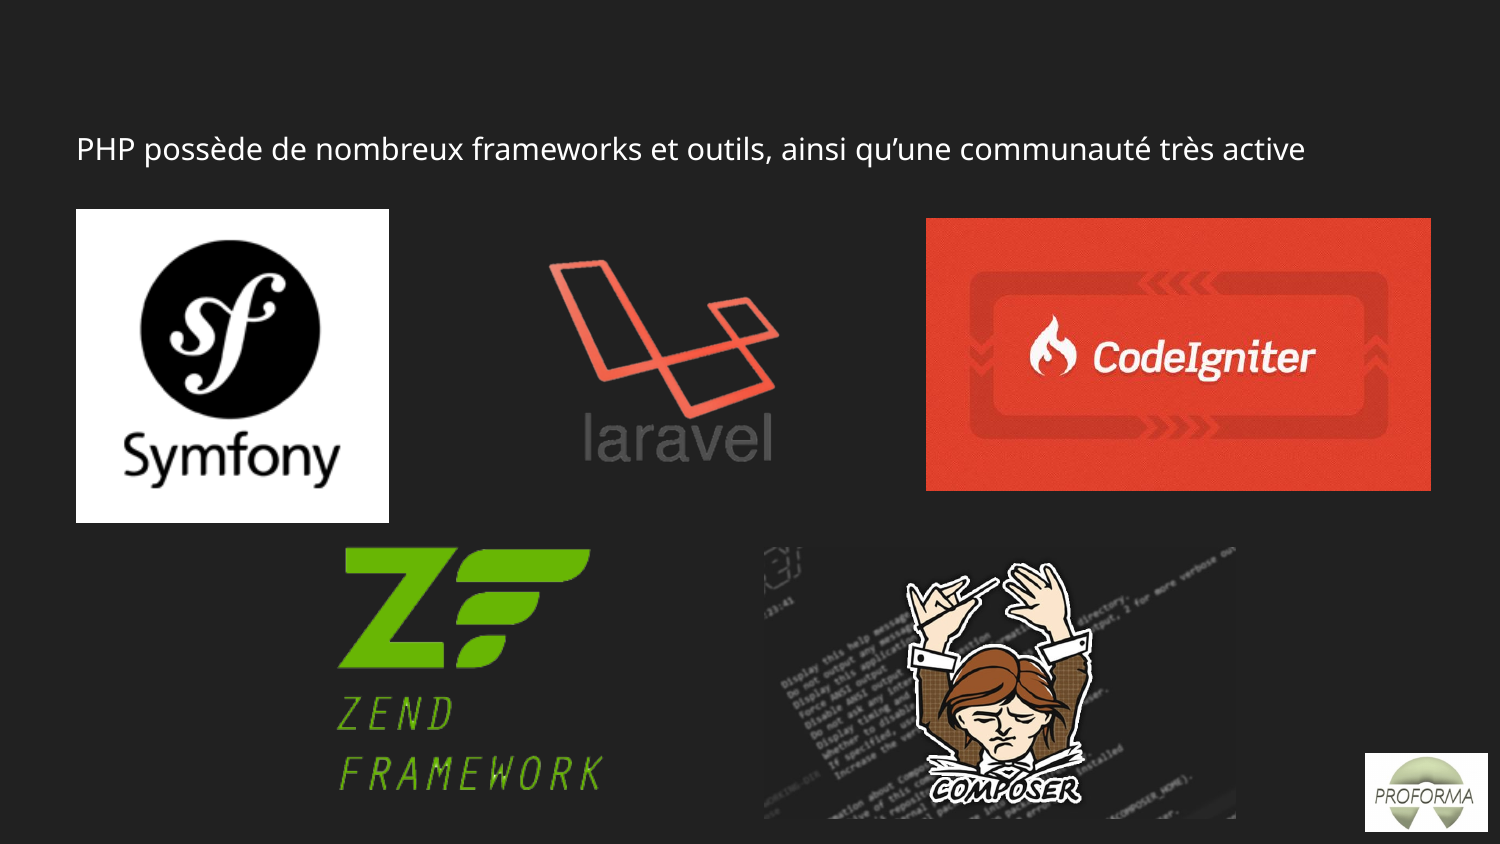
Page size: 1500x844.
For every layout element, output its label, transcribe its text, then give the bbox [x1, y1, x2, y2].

title PHP possède de nombreux frameworks et outils, ainsi qu’une communauté très active [61, 88, 1466, 185]
picture [1365, 753, 1488, 832]
picture [926, 218, 1431, 491]
picture [764, 547, 1236, 819]
picture [76, 209, 830, 835]
